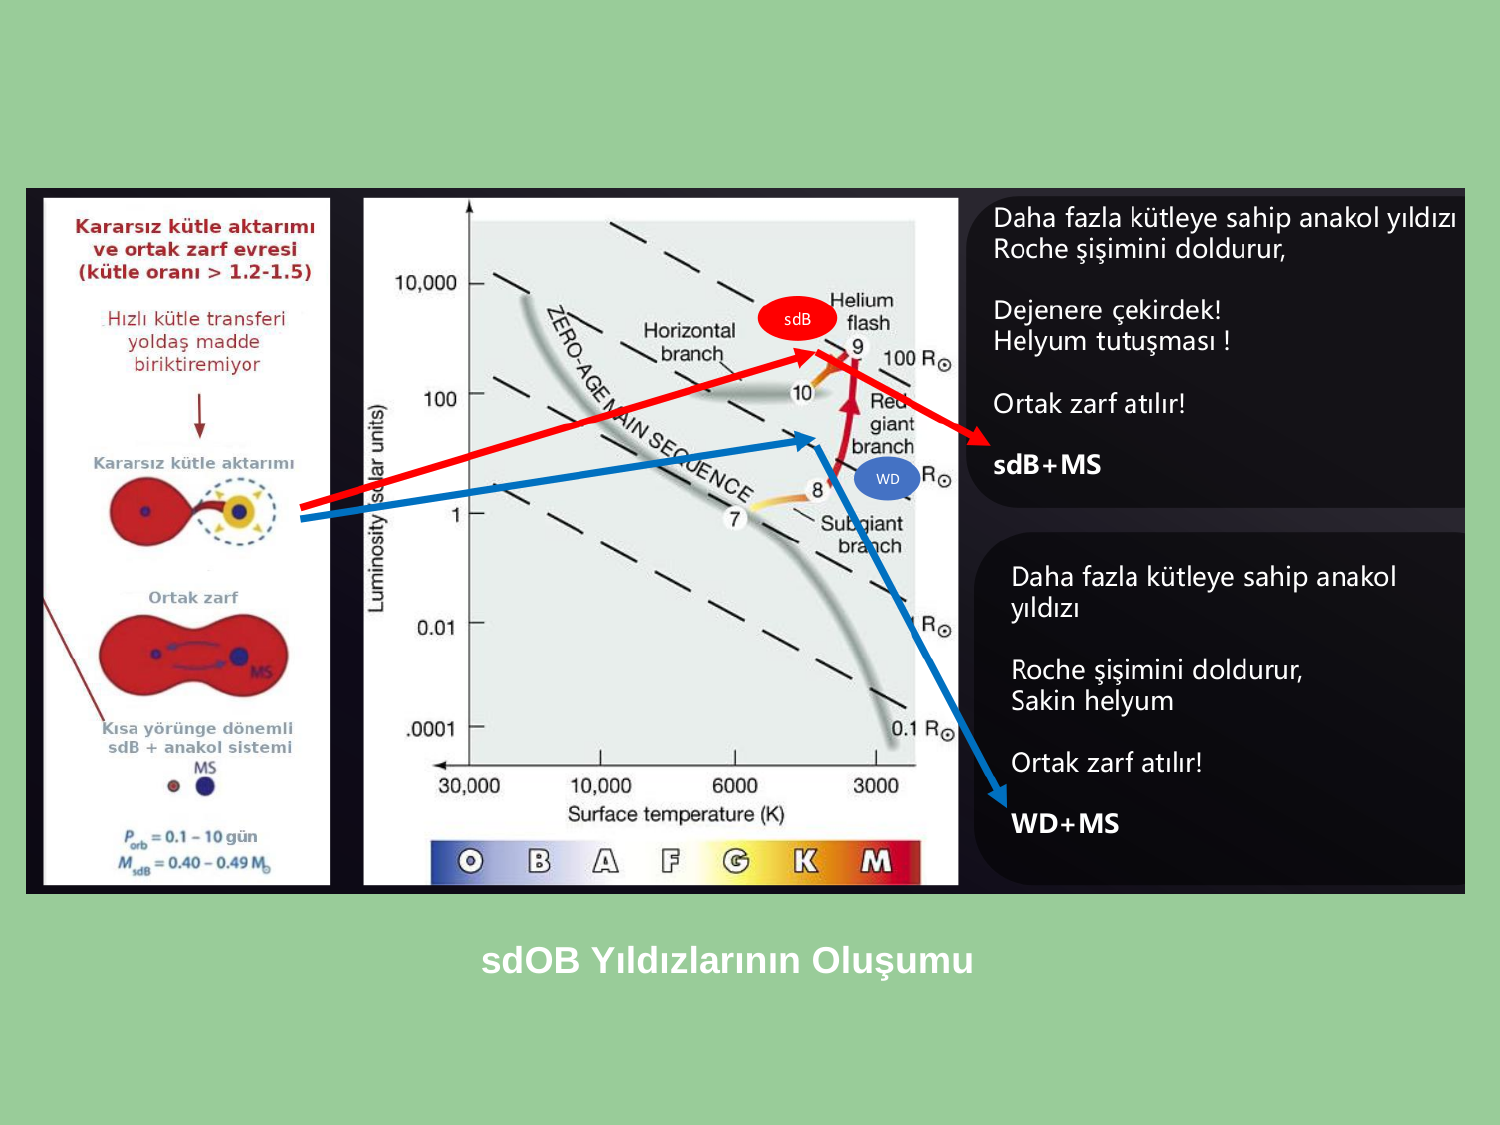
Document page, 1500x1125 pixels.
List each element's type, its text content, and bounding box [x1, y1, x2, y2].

picture [26, 188, 1465, 894]
text_box sdOB Yıldızlarının Oluşumu [345, 931, 1111, 1016]
